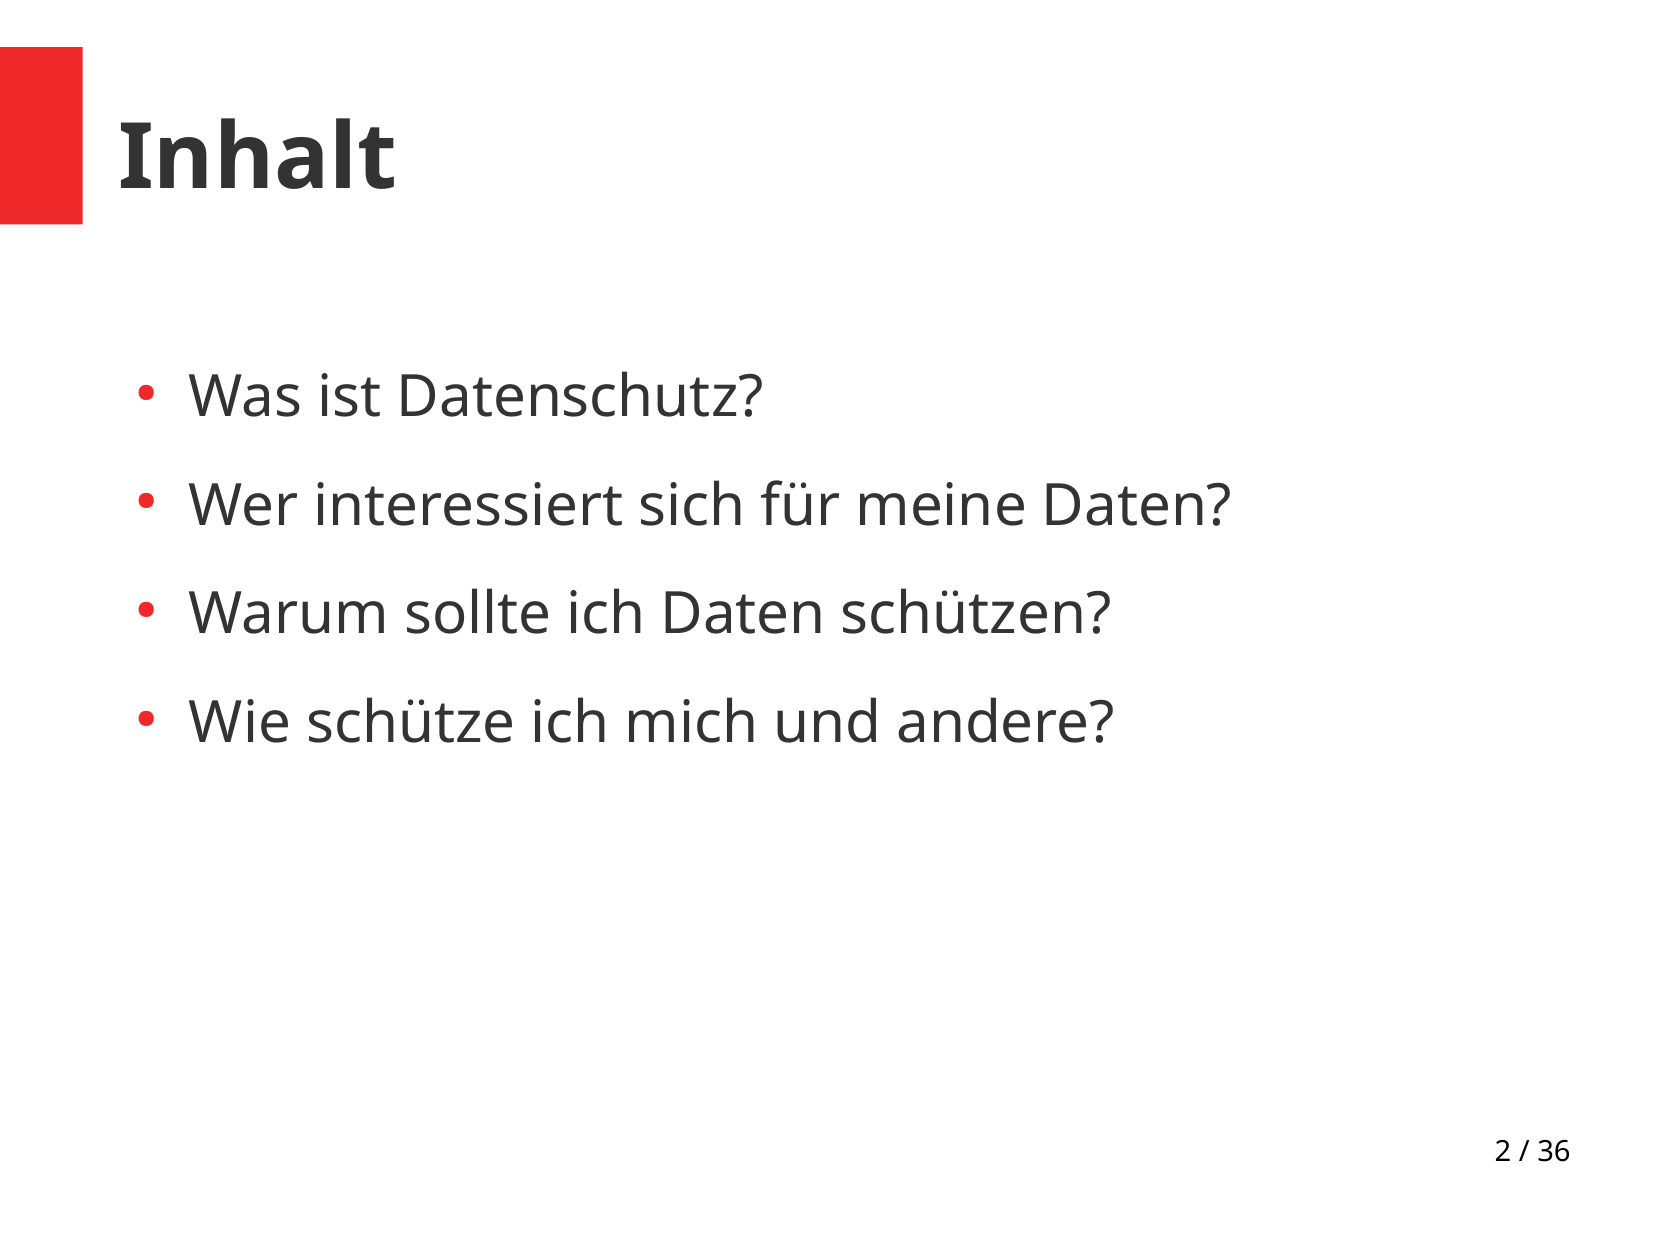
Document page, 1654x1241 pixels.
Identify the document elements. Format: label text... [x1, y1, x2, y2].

title Inhalt [118, 49, 1571, 257]
list Was ist Datenschutz? Wer interessiert sich für meine Daten? Warum sollte ich Daten schützen? Wie schütze ich mich und andere? [118, 354, 1536, 1074]
